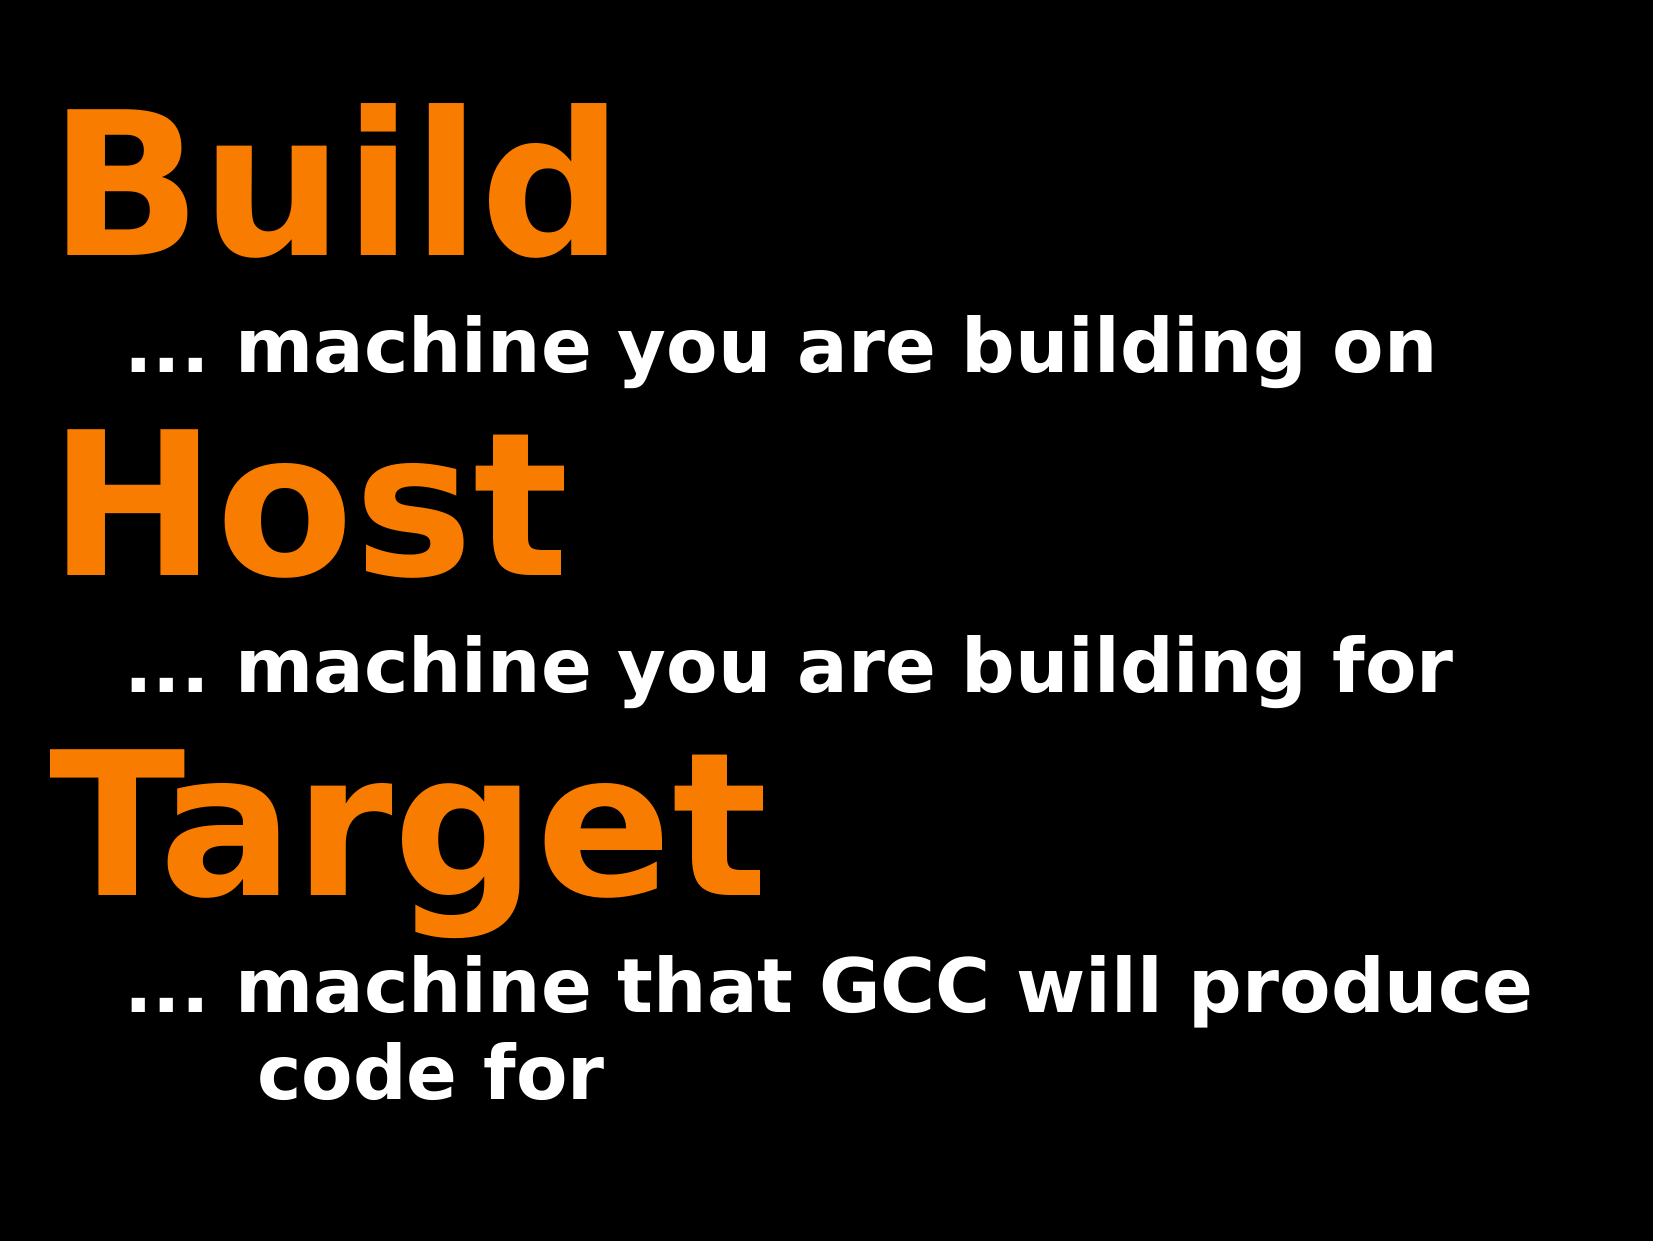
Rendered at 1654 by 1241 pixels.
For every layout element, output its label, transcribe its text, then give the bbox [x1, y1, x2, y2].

text_box Build ... machine you are building on Host ... machine you are building for Target ... machine that GCC will produce code for [34, 62, 1651, 1126]
